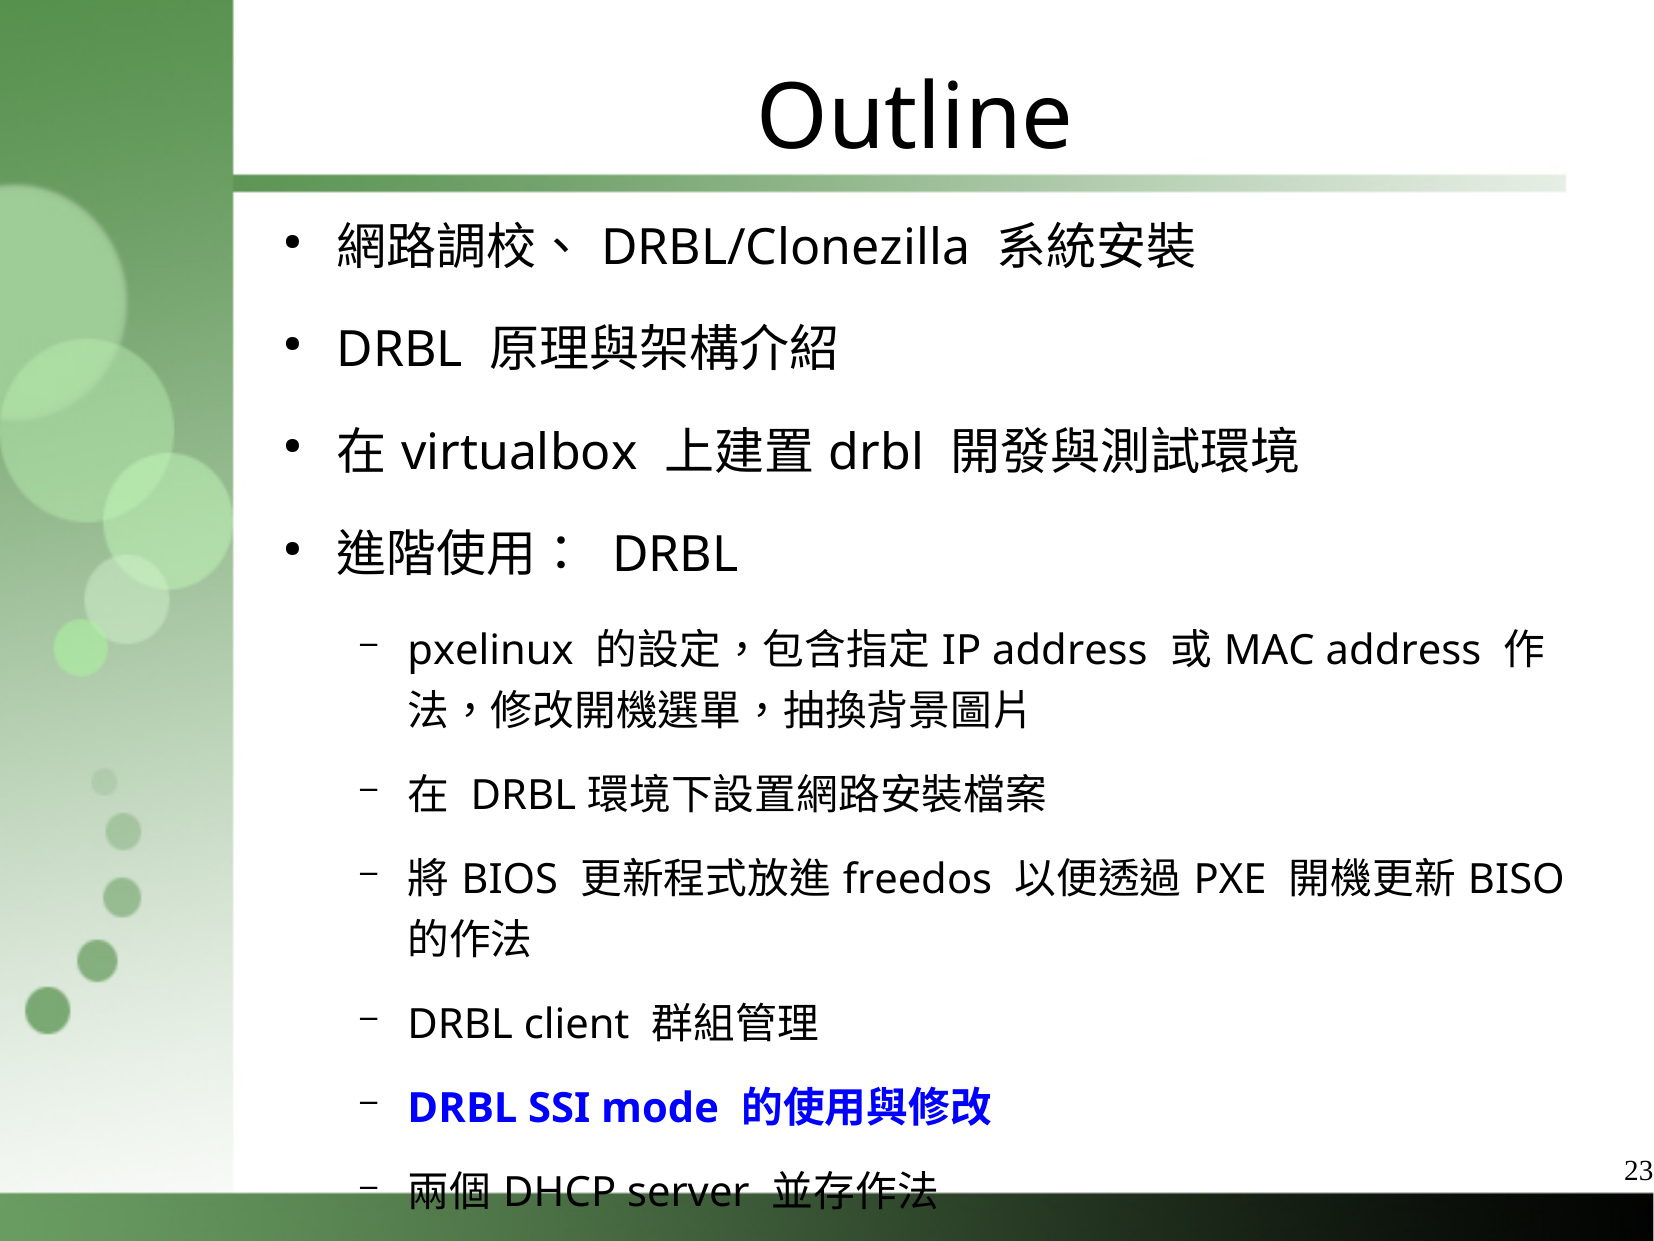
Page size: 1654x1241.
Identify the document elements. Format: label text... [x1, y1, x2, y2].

picture [0, 0, 1654, 1241]
list 網路調校、DRBL/Clonezilla 系統安裝 DRBL 原理與架構介紹 在virtualbox 上建置drbl 開發與測試環境 進階使用： DRBL pxelinux 的設定，包含指定IP address 或MAC address 作法，修改開機選單，抽換背景圖片 在 DRBL環境下設置網路安裝檔案 將BIOS 更新程式放進freedos 以便透過PXE 開機更新BISO 的作法 DRBL client 群組管理 DRBL SSI mode 的使用與修改 兩個DHCP server 並存作法 在DRBL server 上製作Linux 套件網路安裝隨身碟 如何在DRBL上建置SAN (AoE, iSCSI)開機環境 [265, 206, 1625, 1182]
title Outline [236, 49, 1595, 178]
